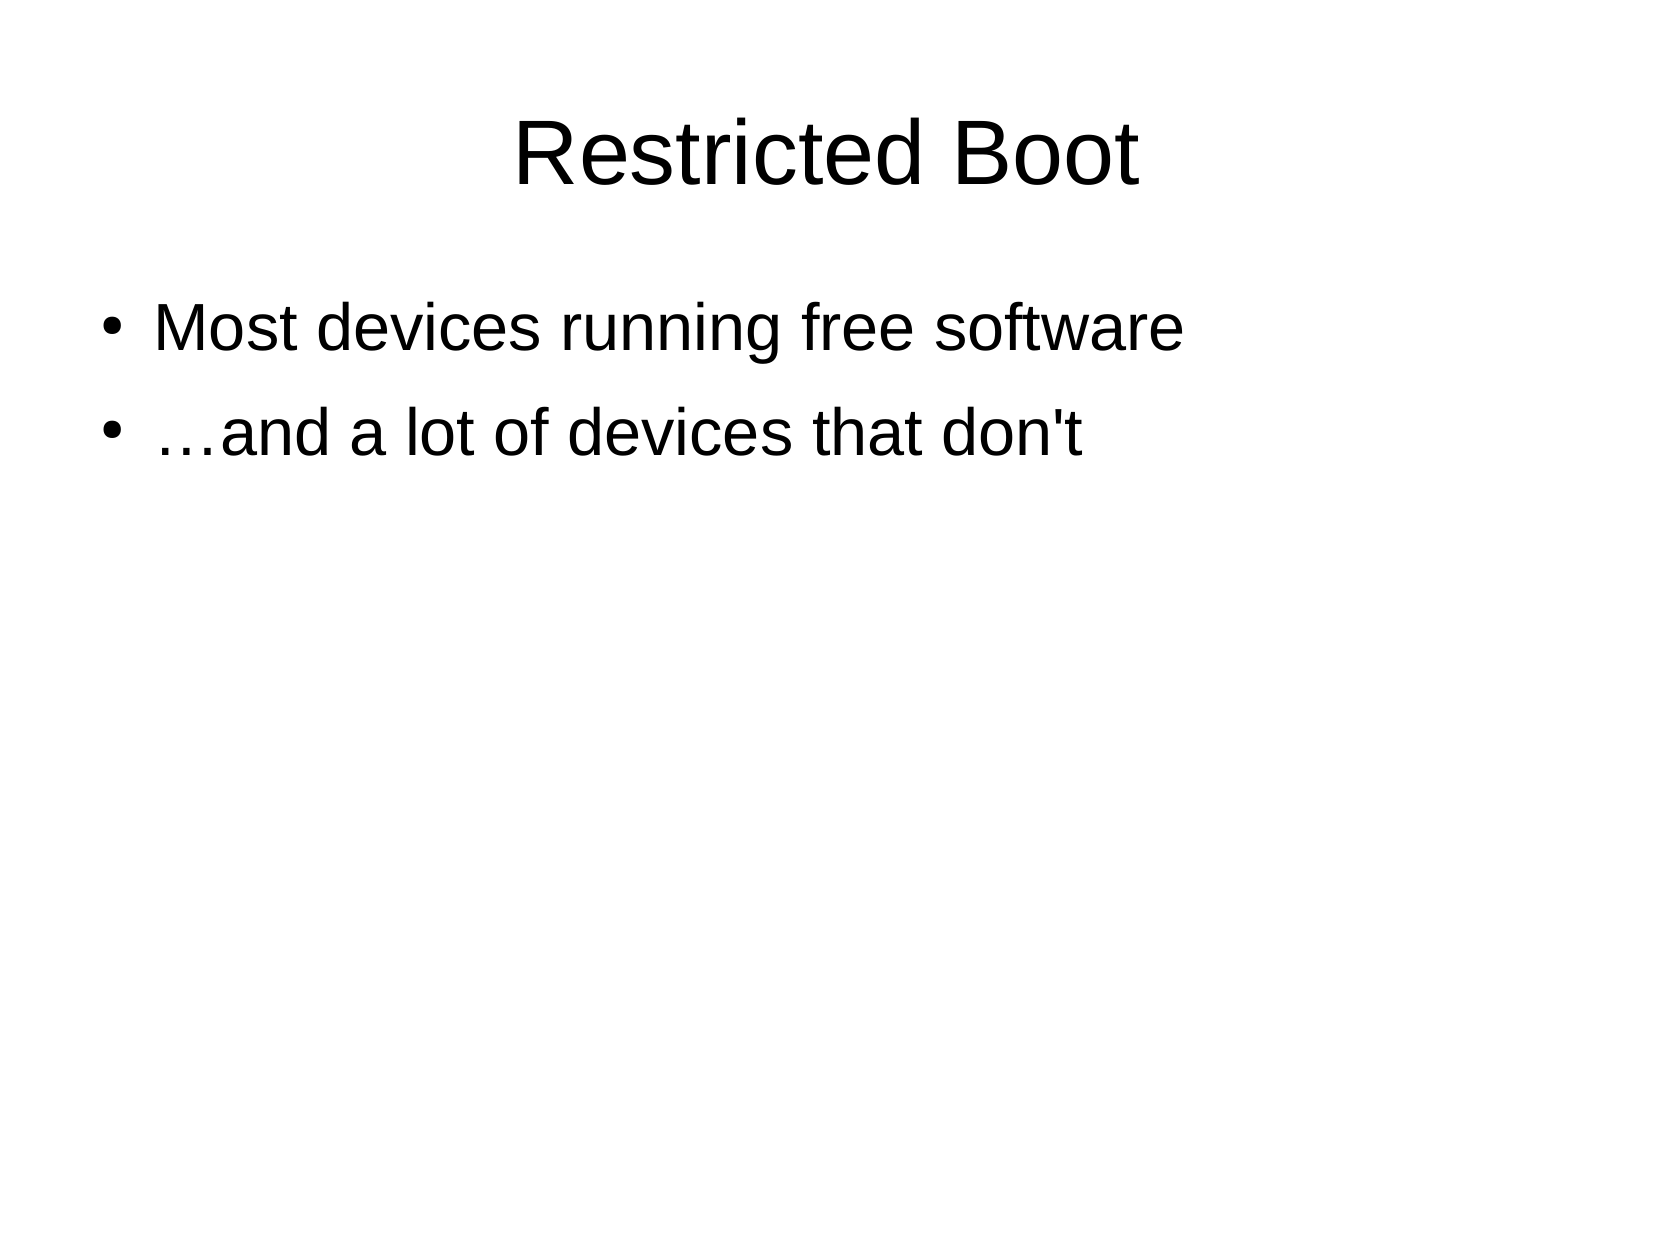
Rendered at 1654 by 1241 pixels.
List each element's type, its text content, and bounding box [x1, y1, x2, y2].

title Restricted Boot [82, 49, 1571, 257]
list Most devices running free software …and a lot of devices that don't [82, 290, 1538, 1010]
